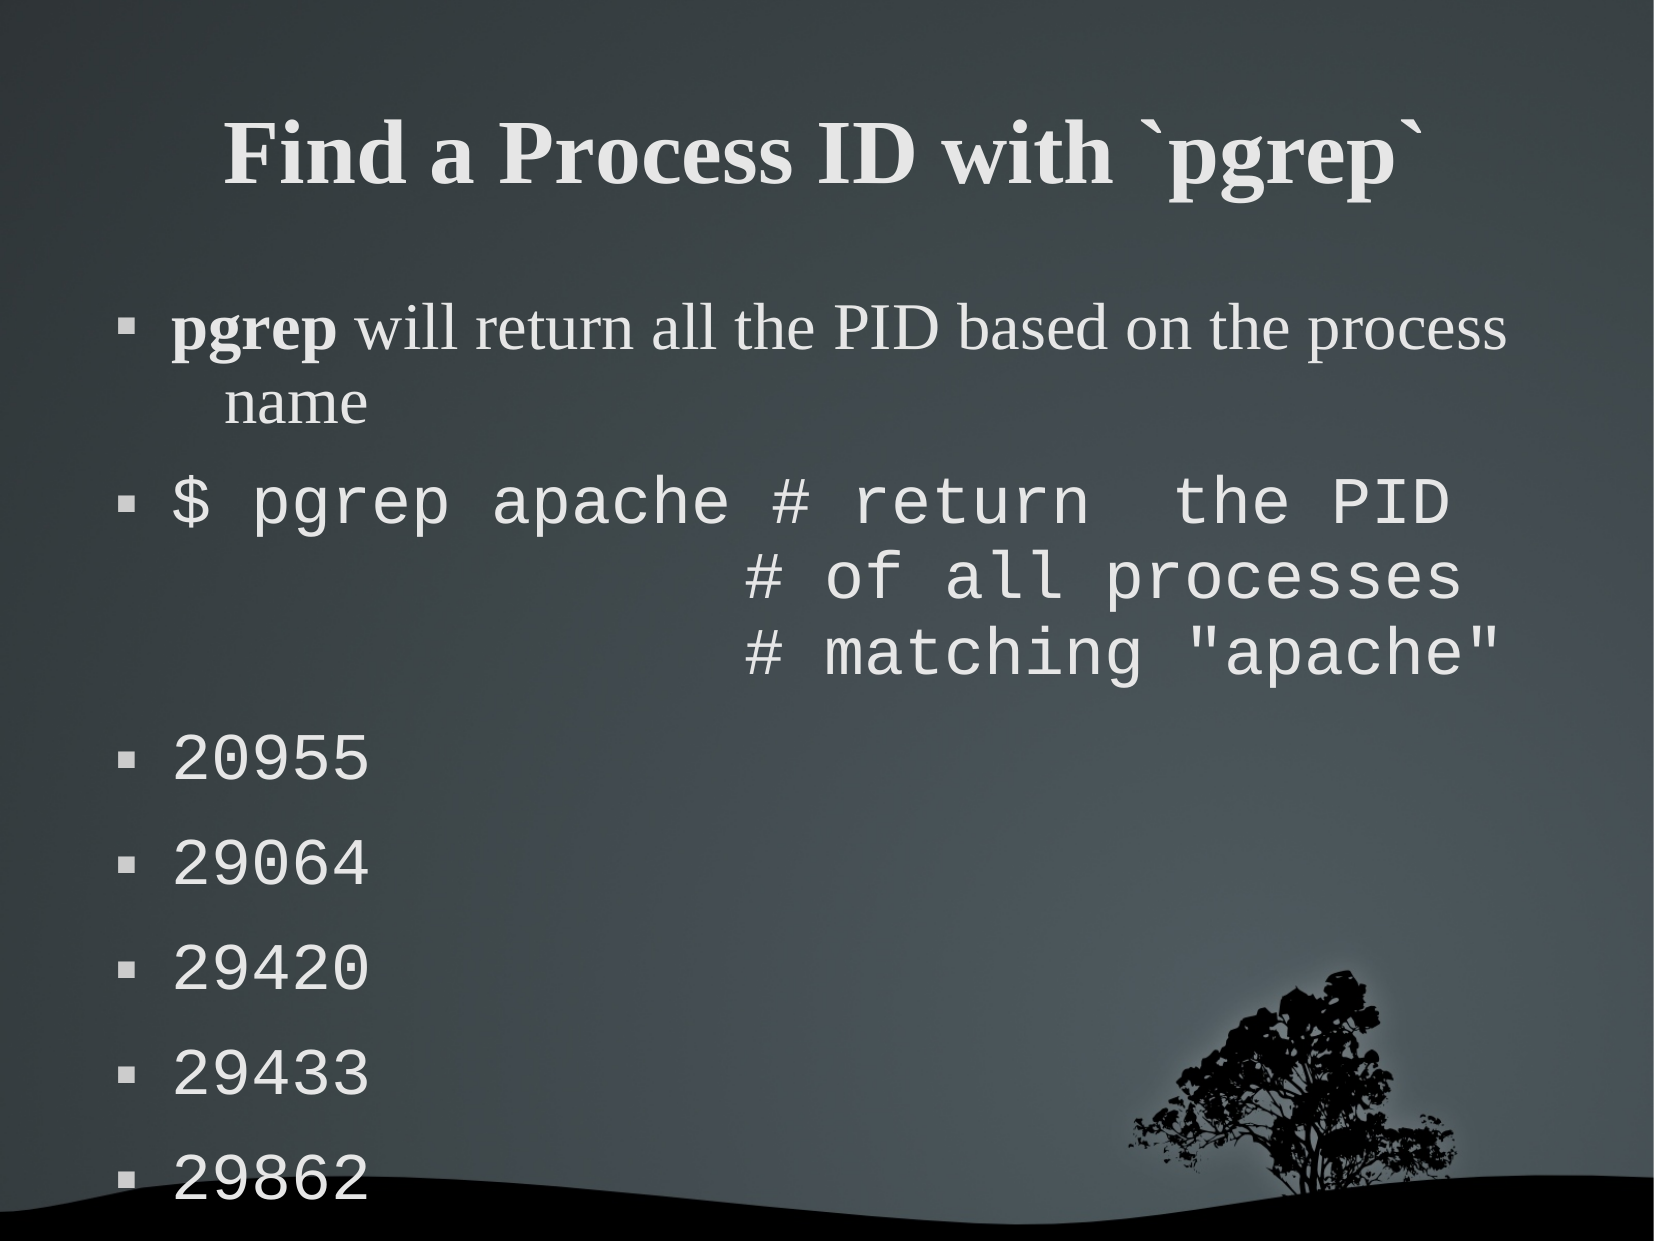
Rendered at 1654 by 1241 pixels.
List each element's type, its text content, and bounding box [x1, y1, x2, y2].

picture [0, 0, 1654, 1241]
title Find a Process ID with `pgrep` [82, 49, 1571, 257]
list pgrep will return all the PID based on the process name $ pgrep apache # return the PID # of all processes # matching "apache" 20955 29064 29420 29433 29862 Options: -f search the whole command line not just the name -x exact match [82, 290, 1571, 1241]
